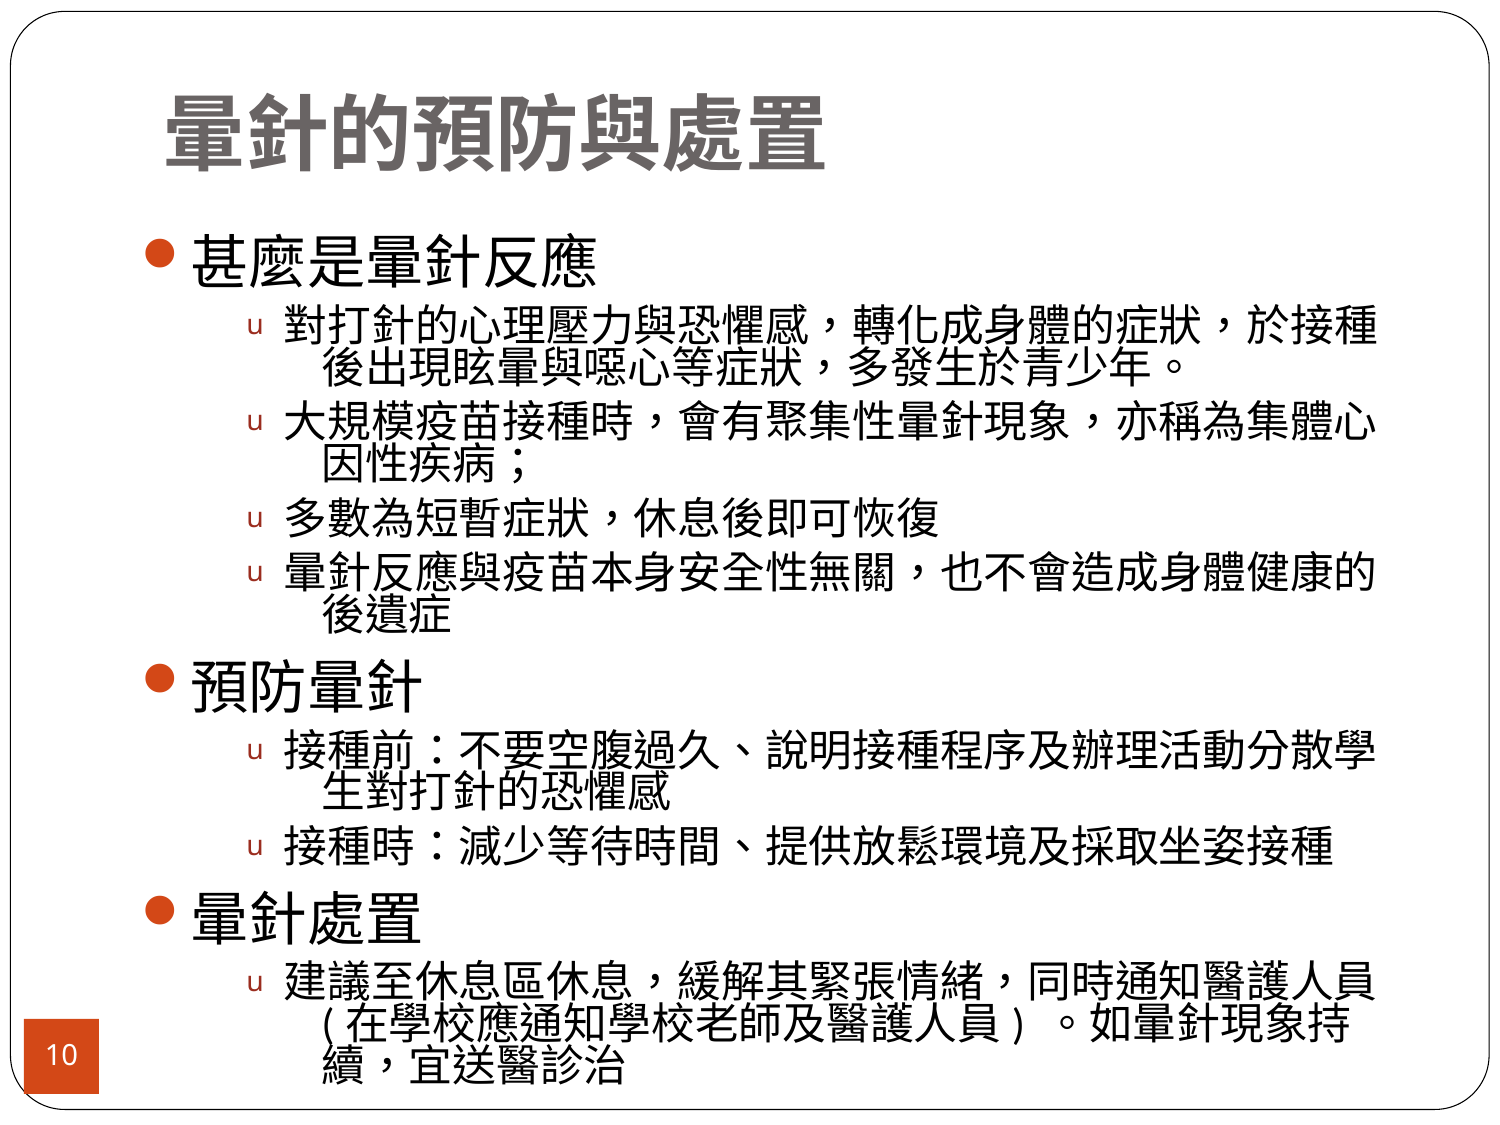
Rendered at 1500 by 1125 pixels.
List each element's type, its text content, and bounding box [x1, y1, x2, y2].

list 甚麼是暈針反應 對打針的心理壓力與恐懼感，轉化成身體的症狀，於接種後出現眩暈與噁心等症狀，多發生於青少年。 大規模疫苗接種時，會有聚集性暈針現象，亦稱為集體心因性疾病； 多數為短暫症狀，休息後即可恢復 暈針反應與疫苗本身安全性無關，也不會造成身體健康的後遺症 預防暈針 接種前：不要空腹過久、說明接種程序及辦理活動分散學生對打針的恐懼感 接種時：減少等待時間、提供放鬆環境及採取坐姿接種 暈針處置 建議至休息區休息，緩解其緊張情緒，同時通知醫護人員(在學校應通知學校老師及醫護人員) 。如暈針現象持續，宜送醫診治 [126, 231, 1400, 1120]
title 暈針的預防與處置 [147, 45, 1426, 197]
text_box [23, 1018, 99, 1094]
